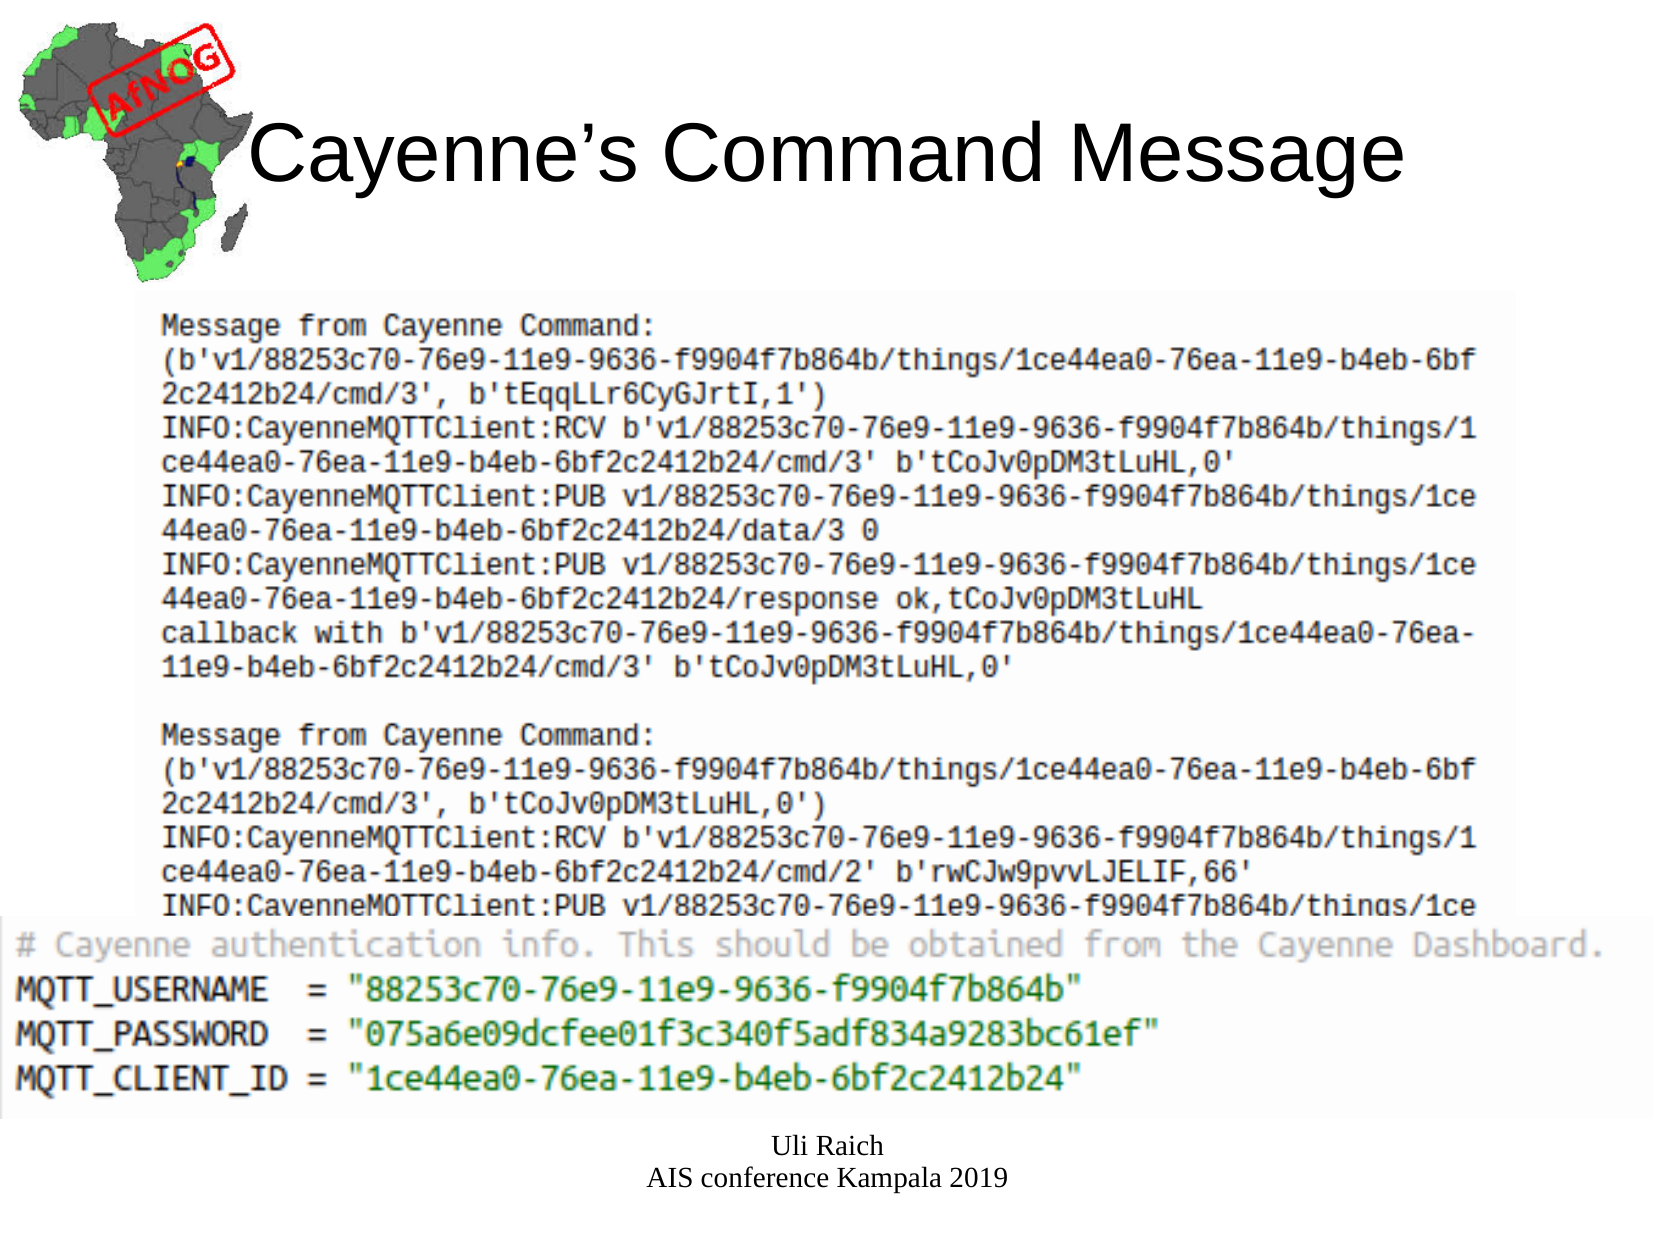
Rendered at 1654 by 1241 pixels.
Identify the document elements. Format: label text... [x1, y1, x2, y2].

title Cayenne’s Command Message [82, 49, 1571, 257]
picture [0, 0, 1654, 1119]
